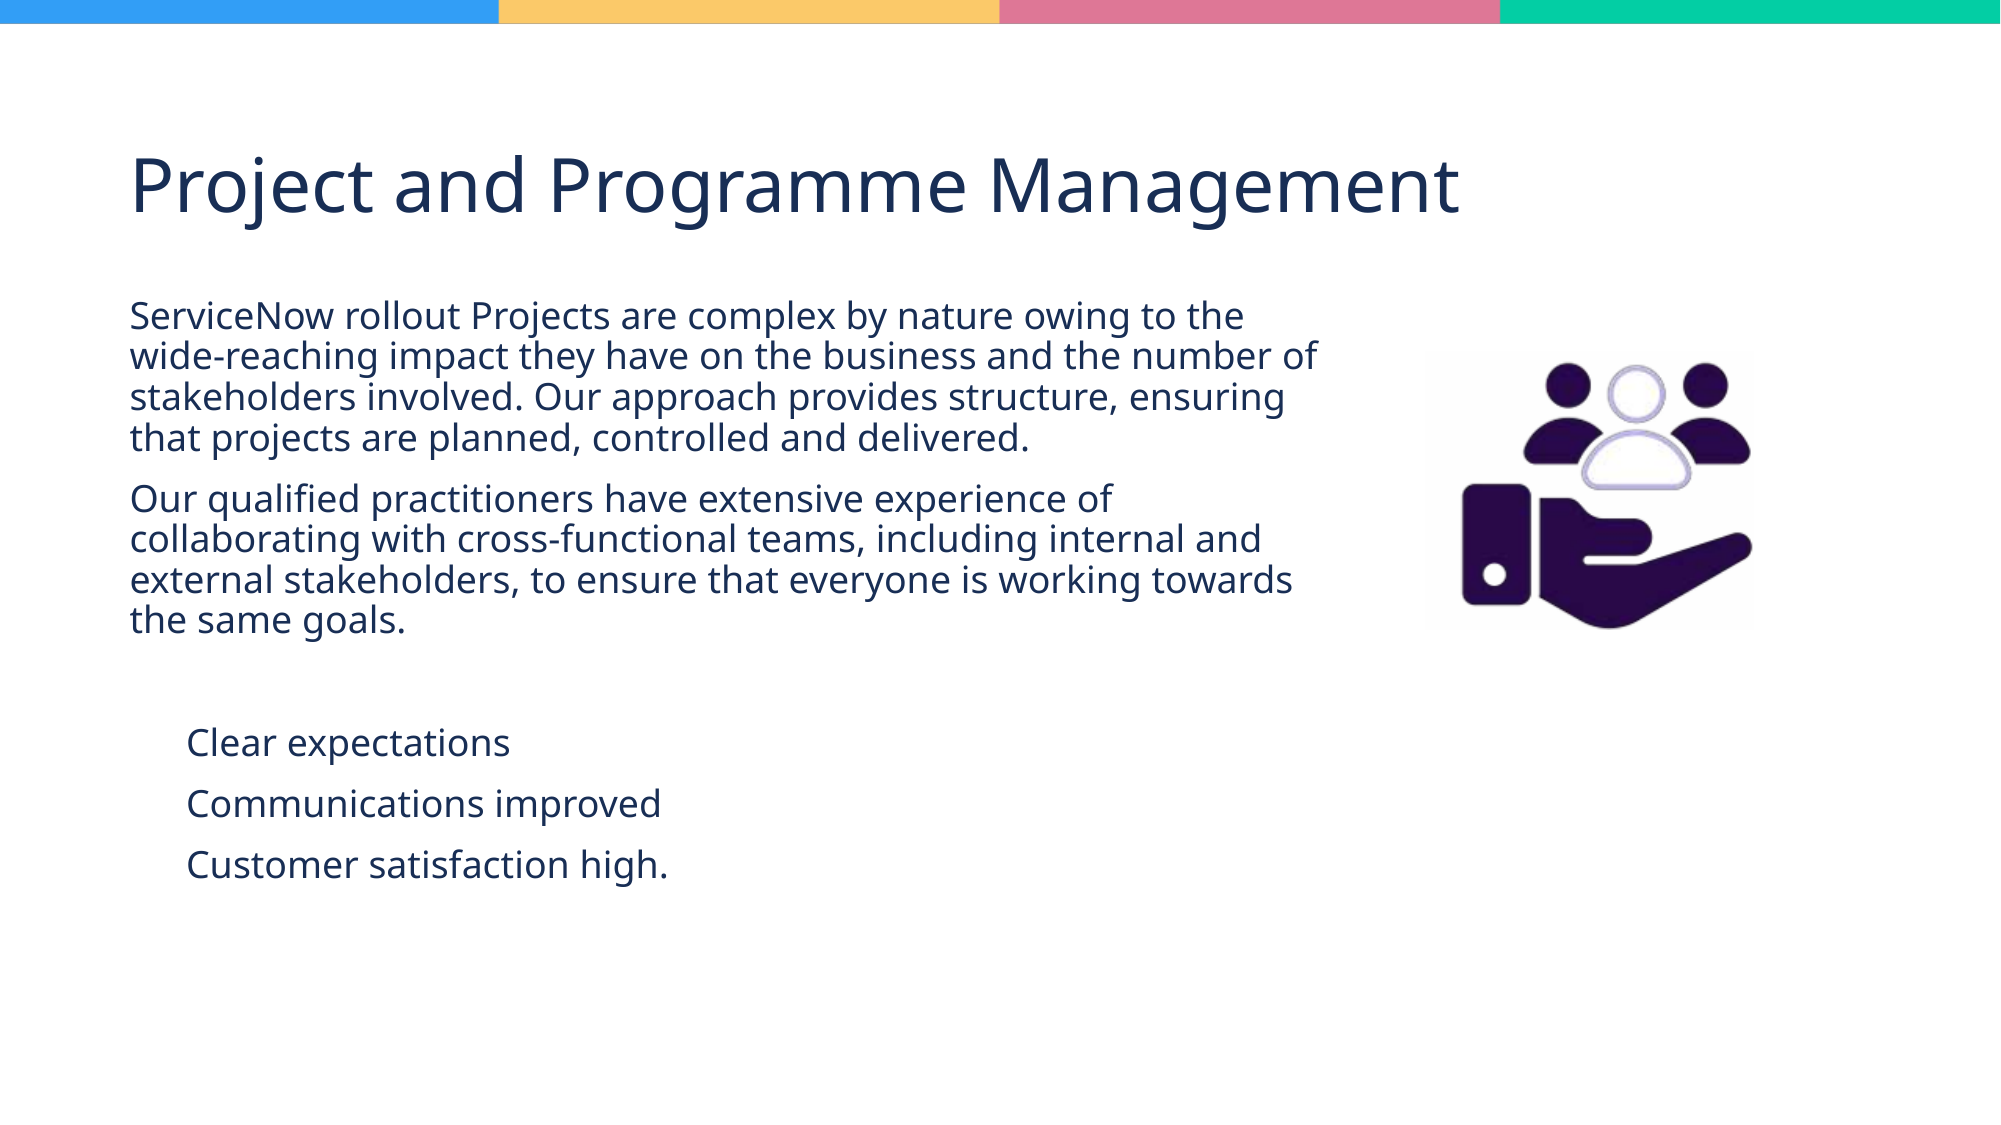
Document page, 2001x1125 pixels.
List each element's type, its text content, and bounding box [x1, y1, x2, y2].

title Project and Programme Management [114, 137, 1887, 239]
list ServiceNow rollout Projects are complex by nature owing to the wide-reaching impact they have on the business and the number of stakeholders involved. Our approach provides structure, ensuring that projects are planned, controlled and delivered. Our qualified practitioners have extensive experience of collaborating with cross-functional teams, including internal and external stakeholders, to ensure that everyone is working towards the same goals. Clear expectations Communications improved Customer satisfaction high. [114, 289, 1357, 1004]
picture [1425, 351, 1754, 630]
